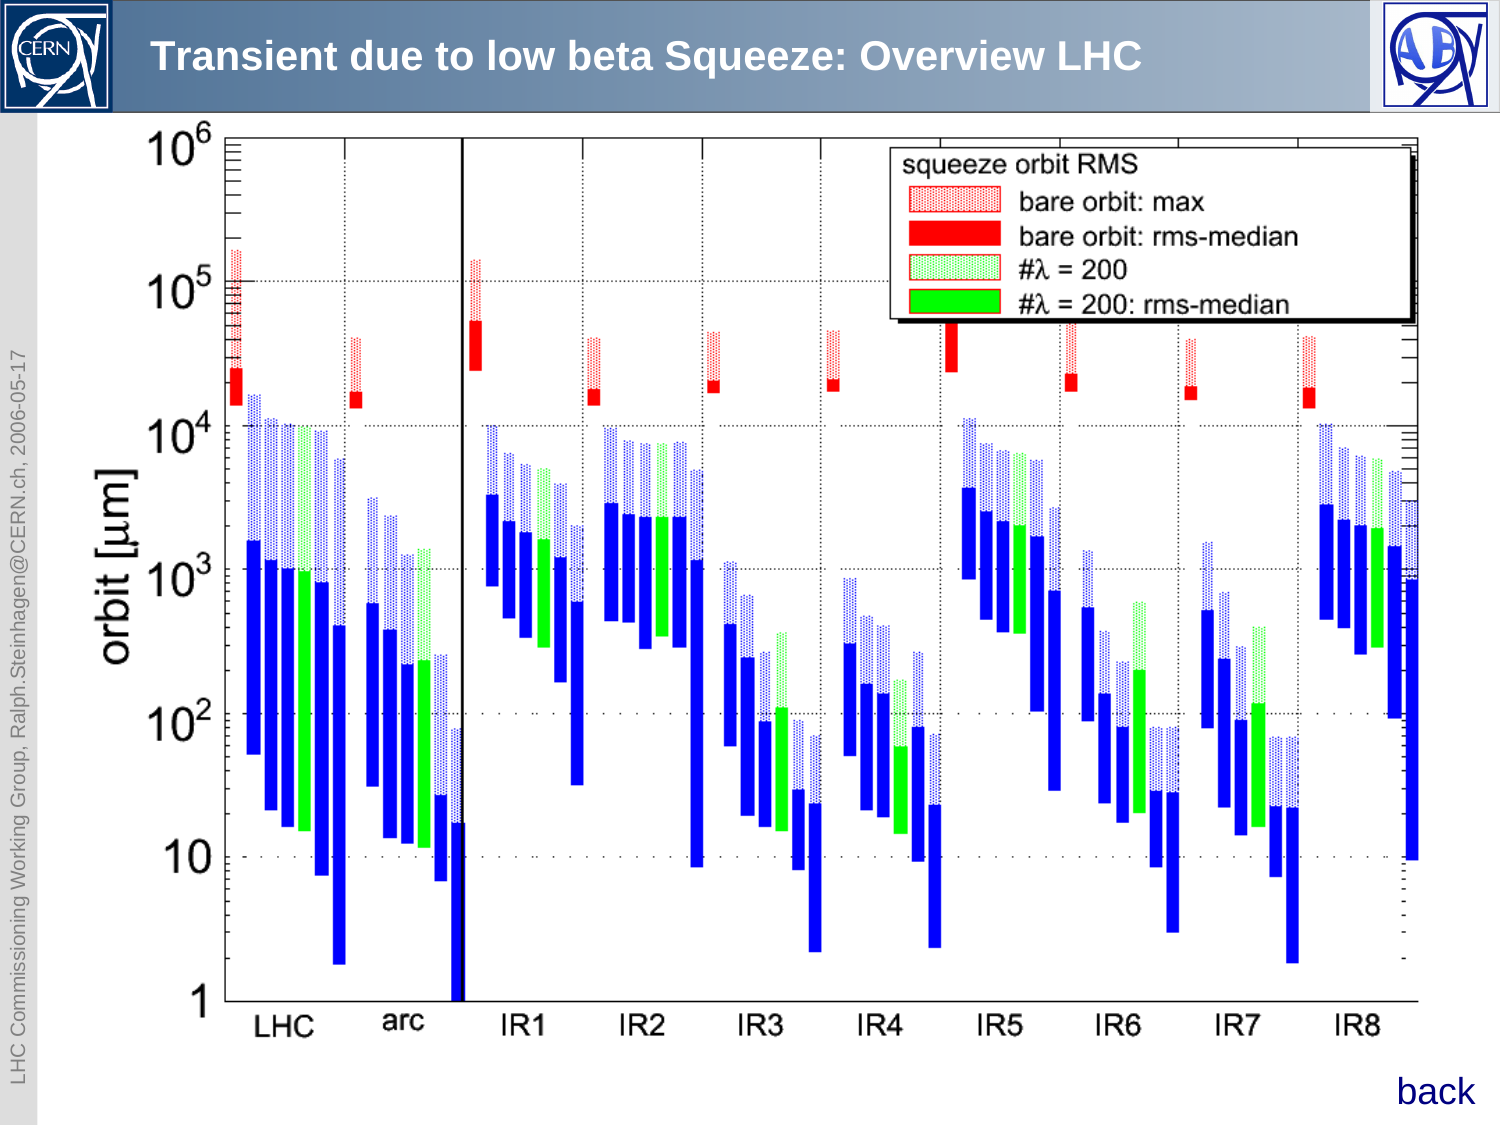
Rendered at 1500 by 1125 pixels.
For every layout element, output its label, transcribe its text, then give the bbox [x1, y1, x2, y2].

picture [1382, 1, 1489, 108]
picture [0, 0, 113, 113]
picture [59, 118, 1445, 1123]
text_box back [1381, 1062, 1500, 1120]
title Transient due to low beta Squeeze: Overview LHC [150, 0, 1201, 113]
